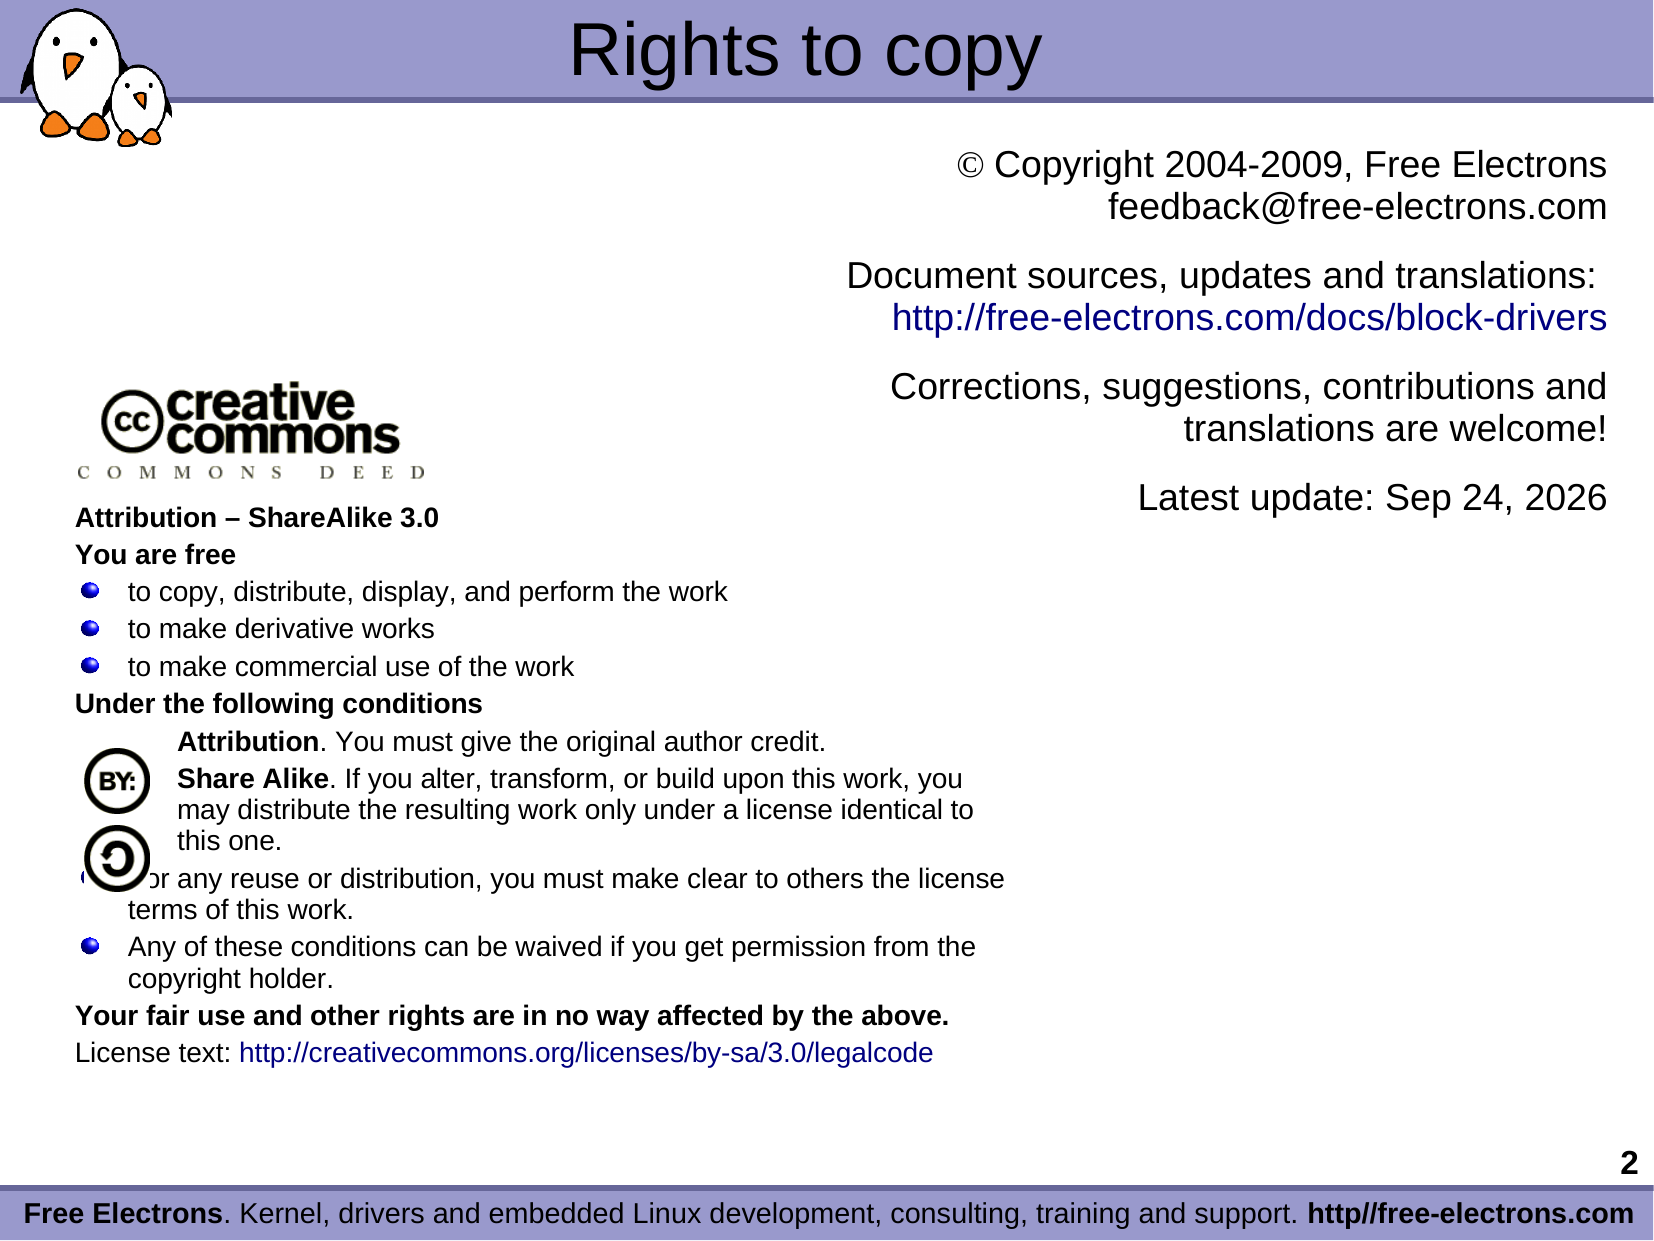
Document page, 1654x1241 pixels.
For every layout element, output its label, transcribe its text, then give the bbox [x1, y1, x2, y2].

picture [84, 748, 150, 815]
picture [78, 381, 424, 480]
list © Copyright 2004-2009, Free Electrons feedback@free-electrons.com Document sources, updates and translations: http://free-electrons.com/docs/block-drivers Corrections, suggestions, contributions and translations are welcome! Latest update: Sep 14, 2009 [762, 143, 1608, 567]
picture [84, 825, 150, 892]
list Attribution – ShareAlike 3.0 You are free to copy, distribute, display, and perform the work to make derivative works to make commercial use of the work Under the following conditions Attribution. You must give the original author credit. Share Alike. If you alter, transform, or build upon this work, you may distribute the resulting work only under a license identical to this one. For any reuse or distribution, you must make clear to others the license terms of this work. Any of these conditions can be waived if you get permission from the copyright holder. Your fair use and other rights are in no way affected by the above. License text: http://creativecommons.org/licenses/by-sa/3.0/legalcode [56, 501, 1016, 1141]
title Rights to copy [60, 0, 1551, 100]
picture [20, 8, 172, 147]
